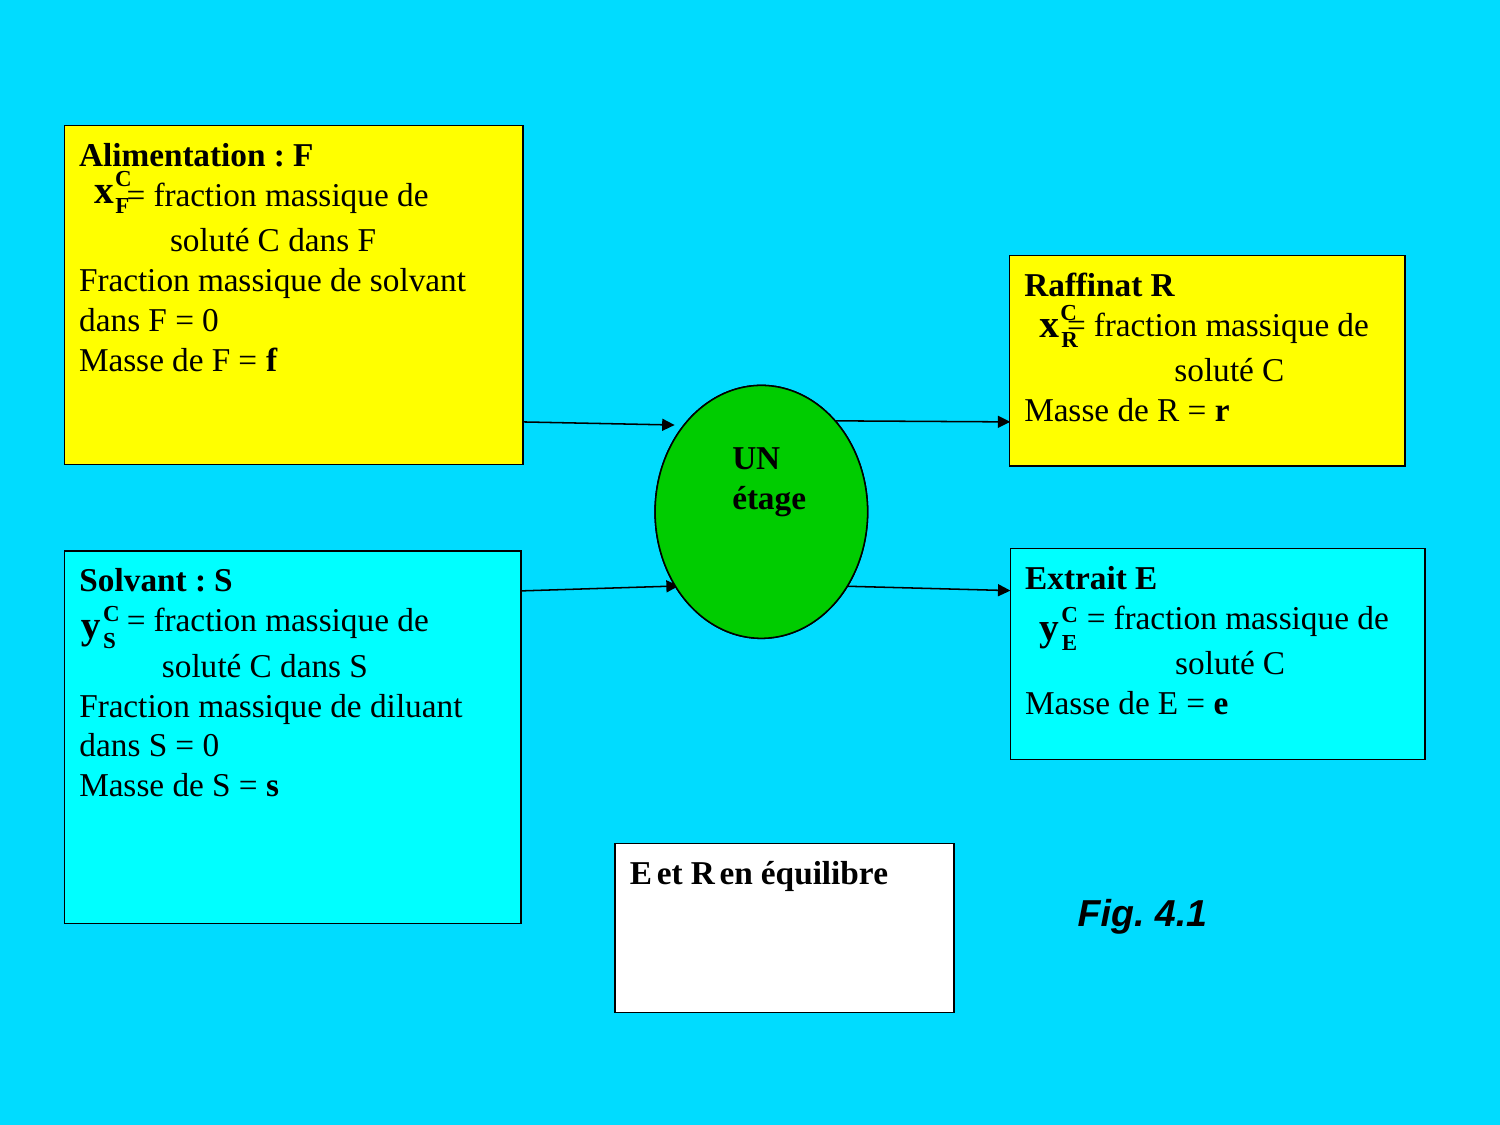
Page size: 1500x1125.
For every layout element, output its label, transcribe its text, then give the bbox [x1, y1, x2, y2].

text_box E et R en équilibre [615, 843, 954, 1013]
chart [88, 160, 138, 221]
text_box [655, 385, 868, 639]
chart [74, 596, 128, 659]
text_box Raffinat R = fraction massique de soluté C Masse de R = r [1009, 255, 1406, 467]
text_box Alimentation : F = fraction massique de soluté C dans F Fraction massique de solvant dans F = 0 Masse de F = f [64, 125, 524, 465]
chart [1033, 597, 1086, 657]
text_box Fig. 4.1 [1062, 881, 1247, 945]
text_box UN étage [717, 428, 828, 598]
chart [1033, 295, 1086, 355]
text_box Extrait E = fraction massique de soluté C Masse de E = e [1010, 548, 1425, 760]
text_box Solvant : S = fraction massique de soluté C dans S Fraction massique de diluant dans S = 0 Masse de S = s [64, 550, 522, 924]
